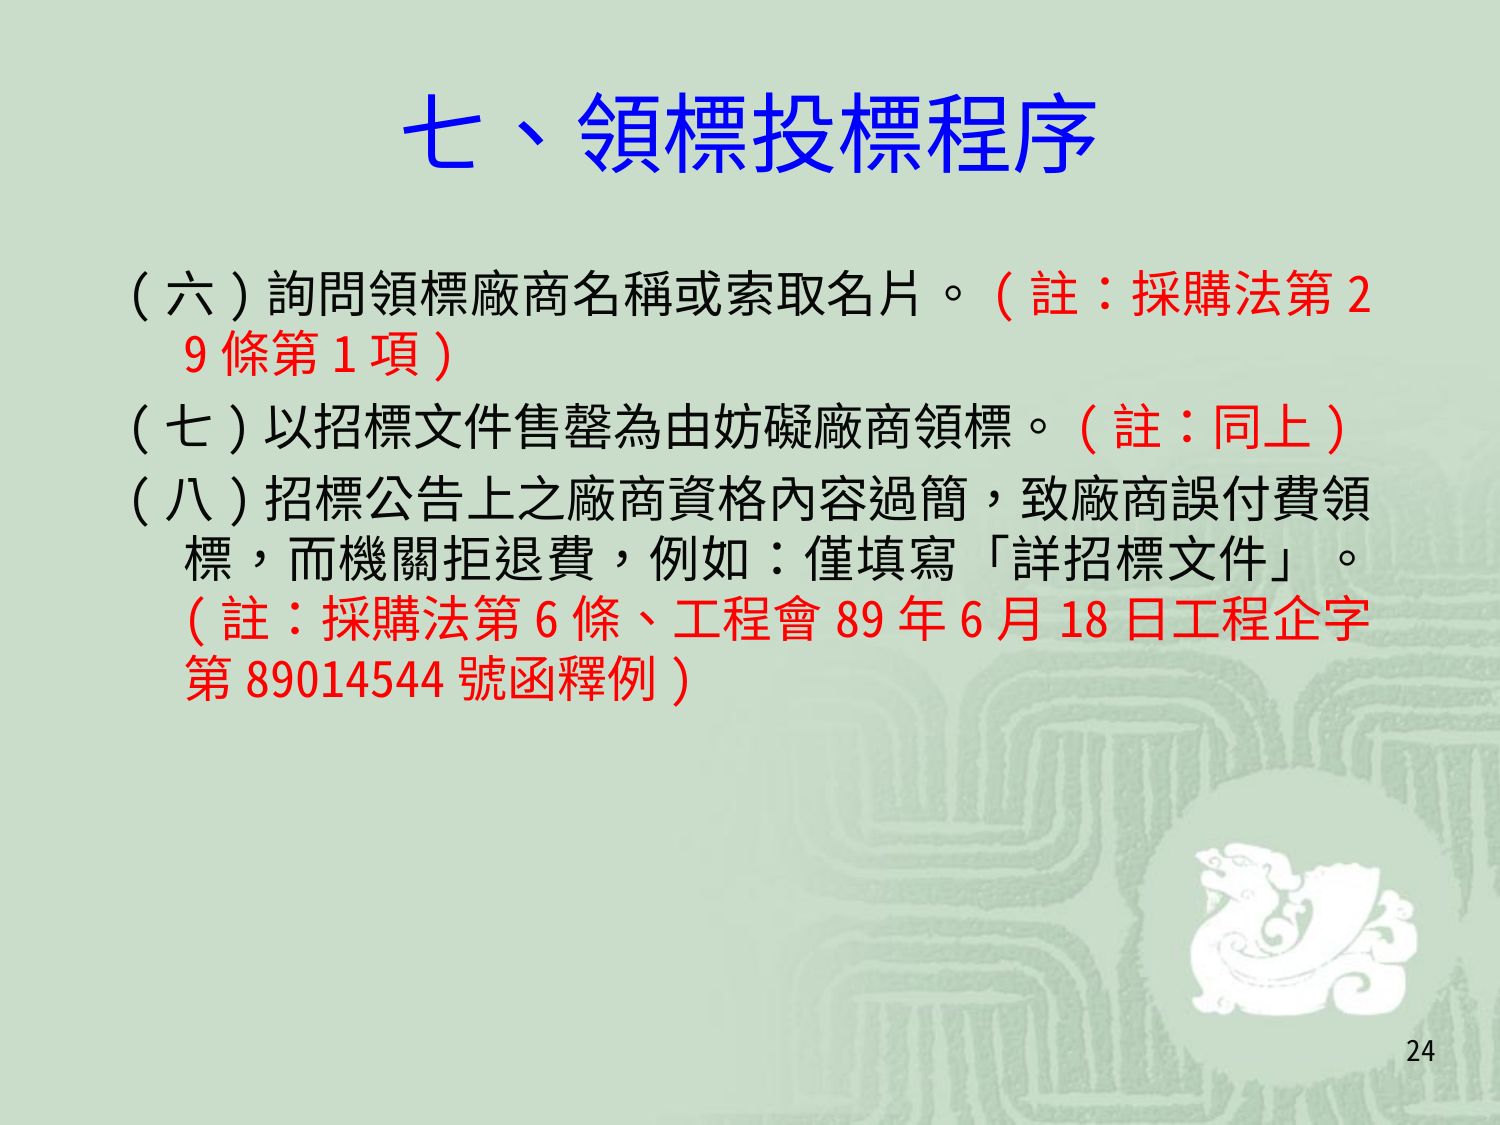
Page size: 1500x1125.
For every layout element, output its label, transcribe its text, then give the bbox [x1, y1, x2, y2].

picture [0, 0, 1500, 1125]
text_box <編號> [1074, 1024, 1451, 1103]
title 七、領標投標程序 [49, 37, 1451, 225]
list (六)詢問領標廠商名稱或索取名片。(註：採購法第29條第1項) (七)以招標文件售罄為由妨礙廠商領標。(註：同上) (八)招標公告上之廠商資格內容過簡，致廠商誤付費領標，而機關拒退費，例如：僅填寫「詳招標文件」。 (註：採購法第6條、工程會89年6月18日工程企字第89014544號函釋例) [112, 255, 1388, 931]
